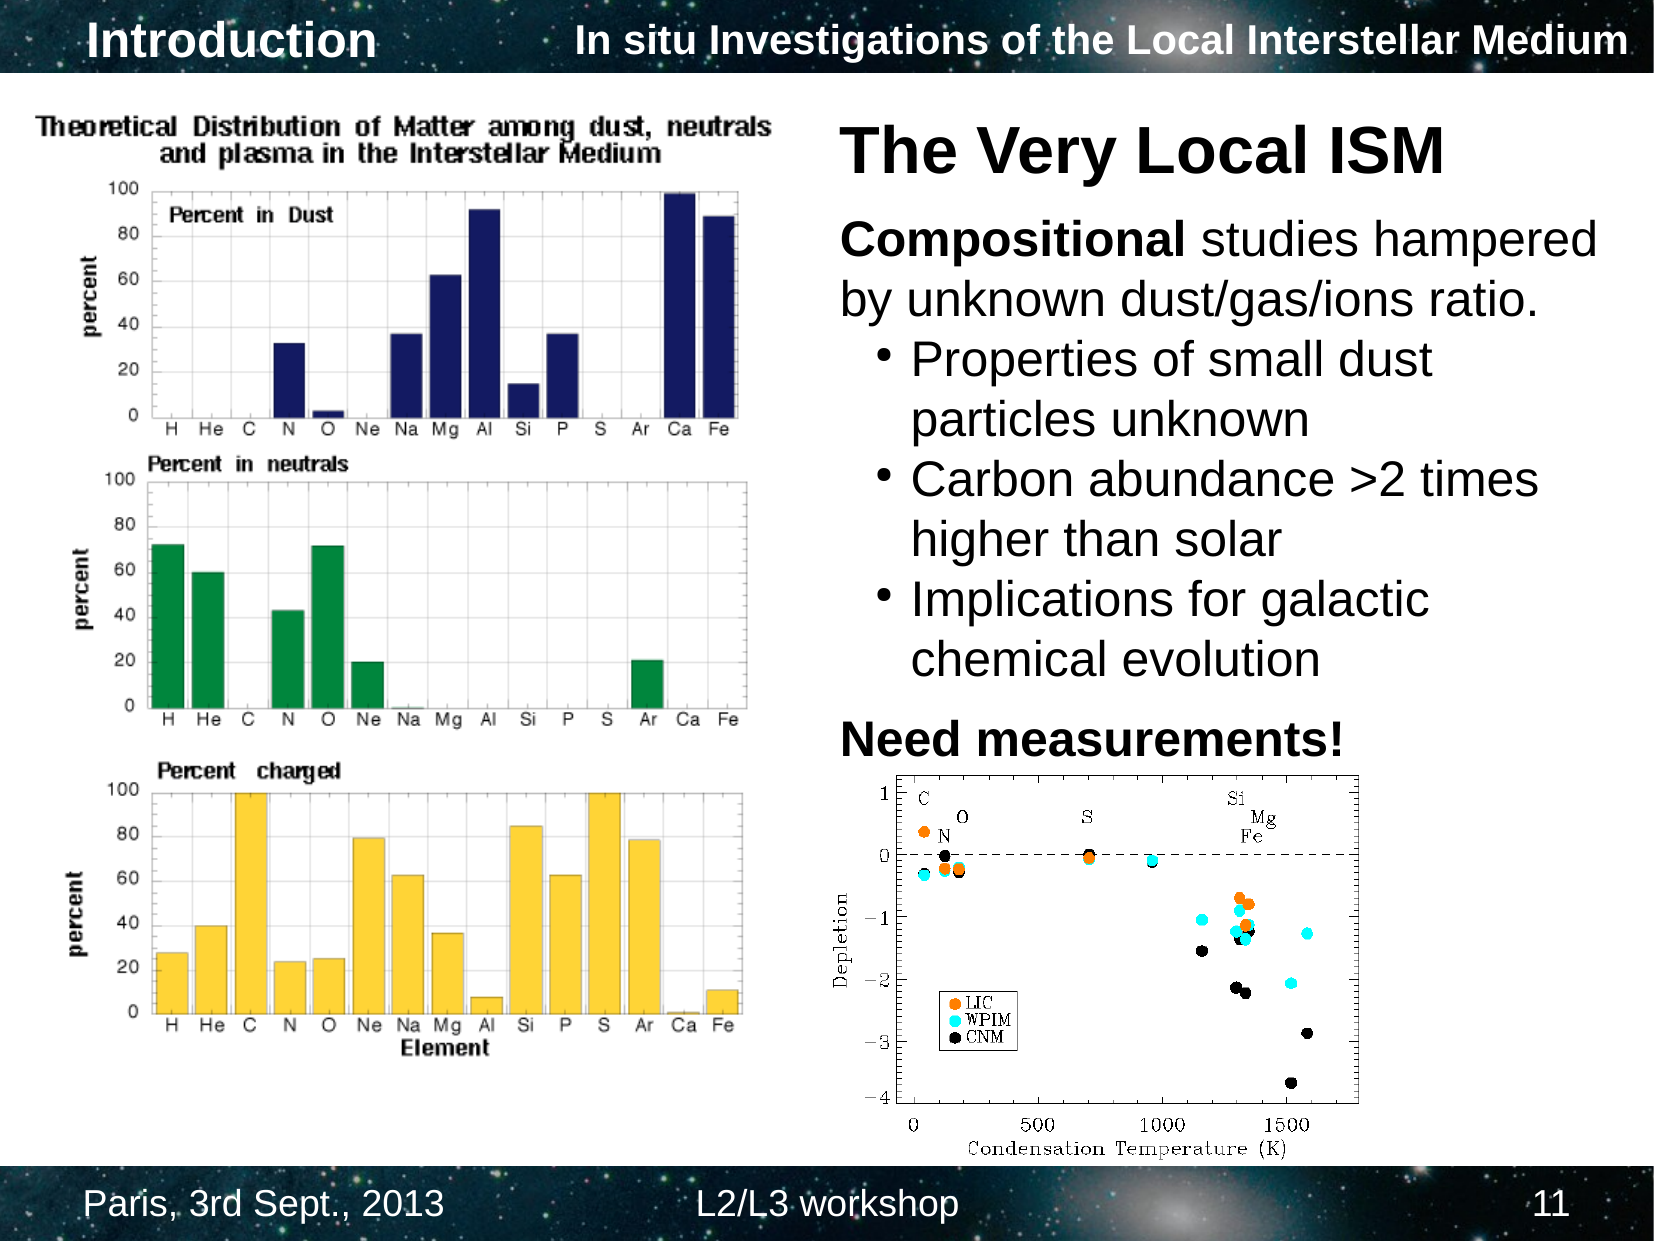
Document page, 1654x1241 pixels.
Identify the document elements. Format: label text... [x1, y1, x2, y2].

picture [438, 1212, 443, 1222]
picture [428, 1193, 438, 1201]
text_box The Very Local ISM Compositional studies hampered by unknown dust/gas/ions ratio. Properties of small dust particles unknown Carbon abundance >2 times higher than solar Implications for galactic chemical evolution Need measurements! [825, 98, 1620, 1155]
text_box Introduction [71, 0, 393, 71]
picture [833, 1155, 1359, 1160]
picture [28, 108, 779, 1064]
picture [0, 0, 248, 73]
picture [0, 1166, 1654, 1241]
picture [379, 0, 1654, 73]
